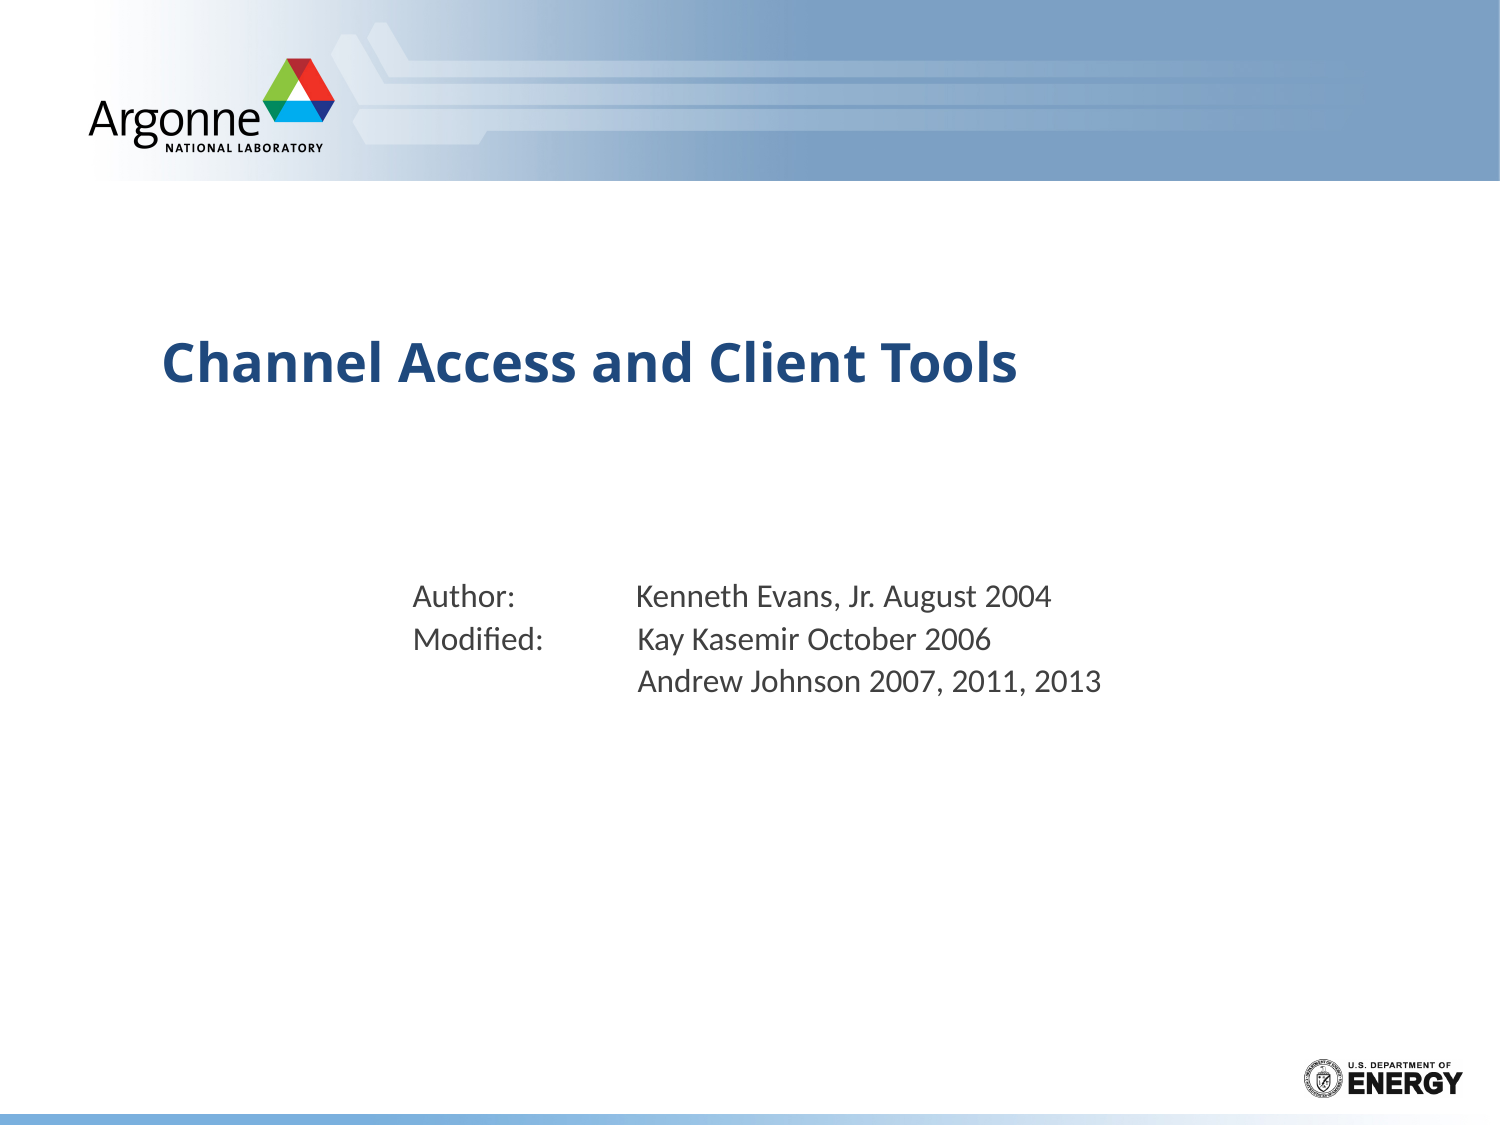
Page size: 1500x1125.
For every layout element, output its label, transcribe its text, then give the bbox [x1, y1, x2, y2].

title Channel Access and Client Tools [161, 274, 412, 450]
picture [0, 1114, 1500, 1125]
picture [0, 0, 1500, 182]
subtitle Author: Kenneth Evans, Jr. August 2004 Modified: Kay Kasemir October 2006 Andrew Johnson 2007, 2011, 2013 [412, 270, 1425, 1014]
picture [1304, 1059, 1463, 1098]
